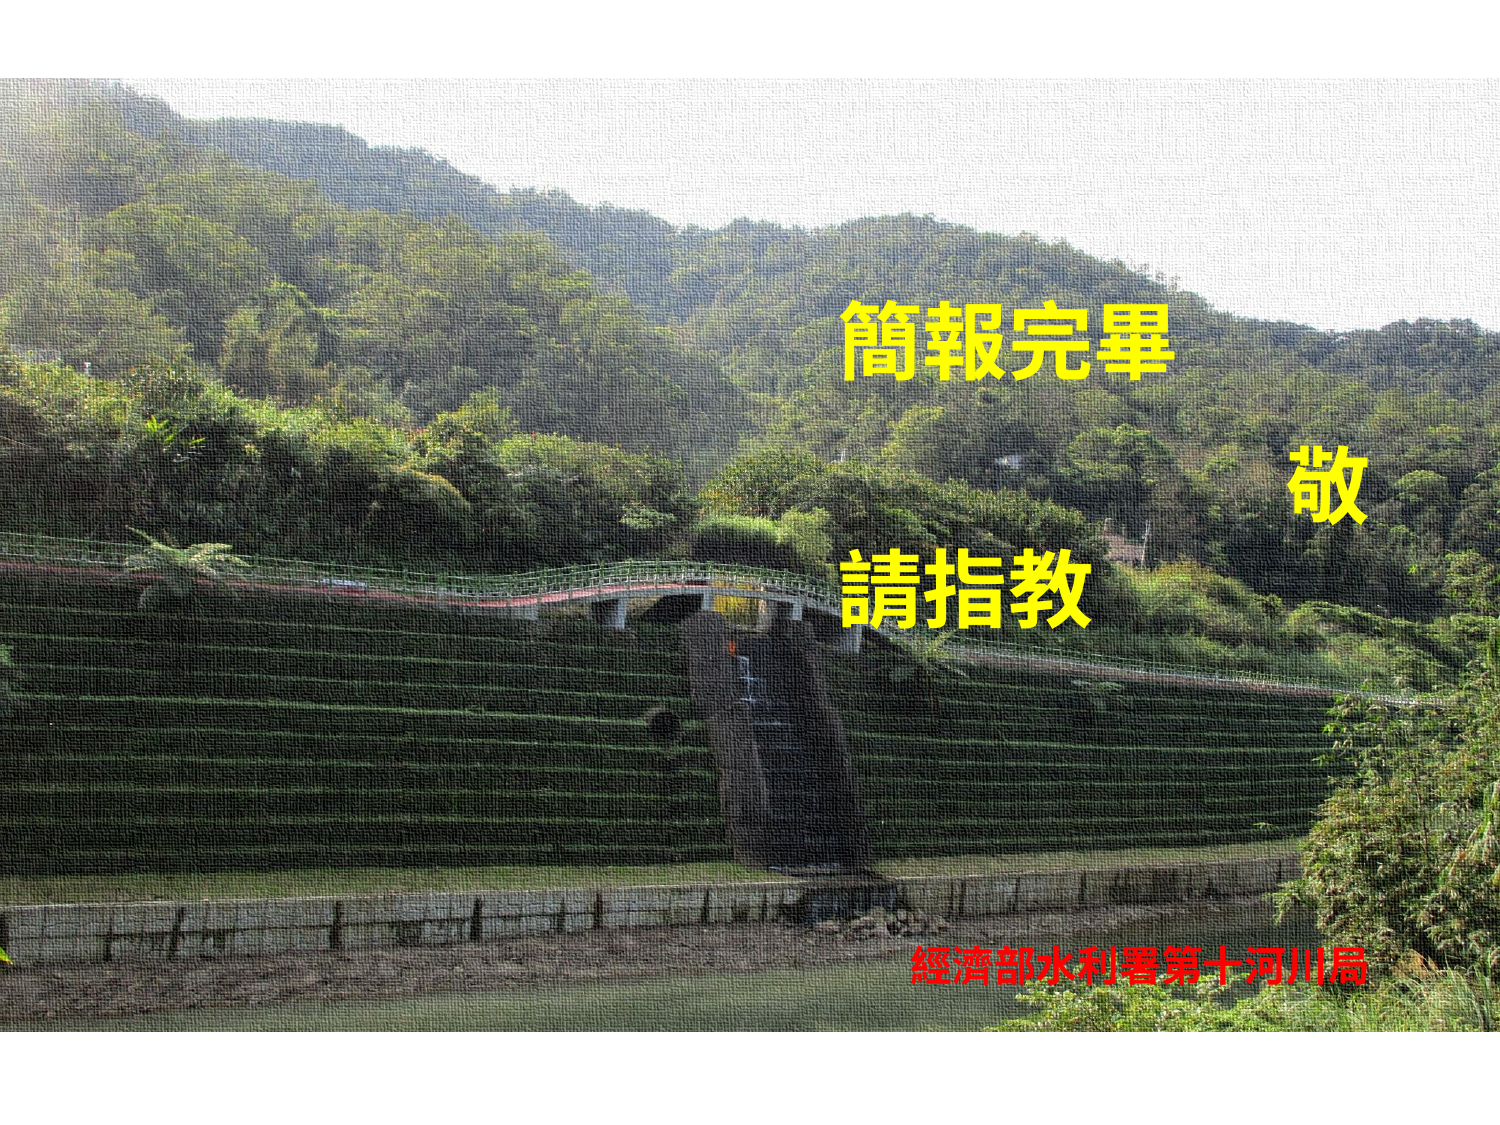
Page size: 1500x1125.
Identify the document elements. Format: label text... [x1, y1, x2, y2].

picture [0, 78, 1500, 1032]
text_box 經濟部水利署第十河川局 [896, 933, 1500, 998]
text_box 簡報完畢 敬請指教 [823, 281, 1454, 646]
